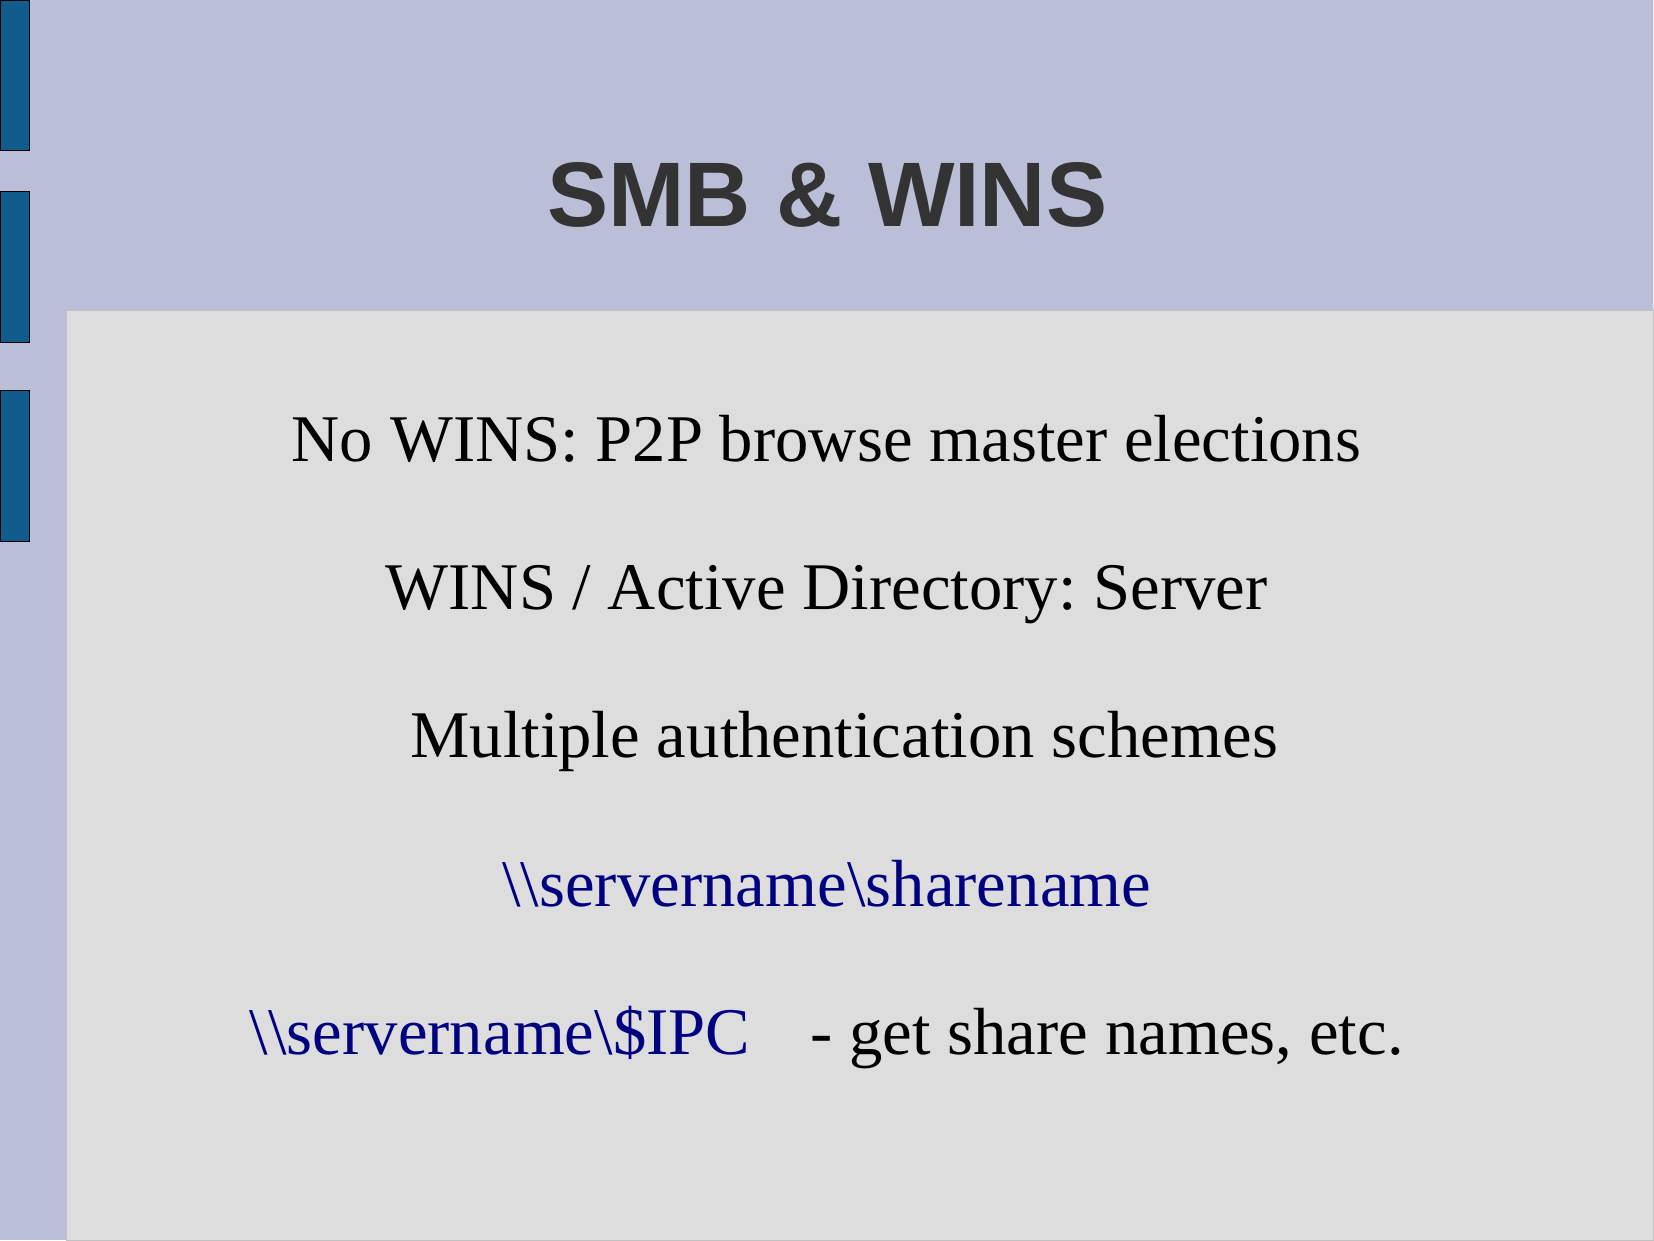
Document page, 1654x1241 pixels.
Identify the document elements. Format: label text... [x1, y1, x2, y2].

title SMB & WINS [121, 91, 1534, 299]
subtitle No WINS: P2P browse master elections WINS / Active Directory: Server Multiple authentication schemes \\servername\sharename \\servername\$IPC - get share names, etc. [121, 344, 1534, 1127]
